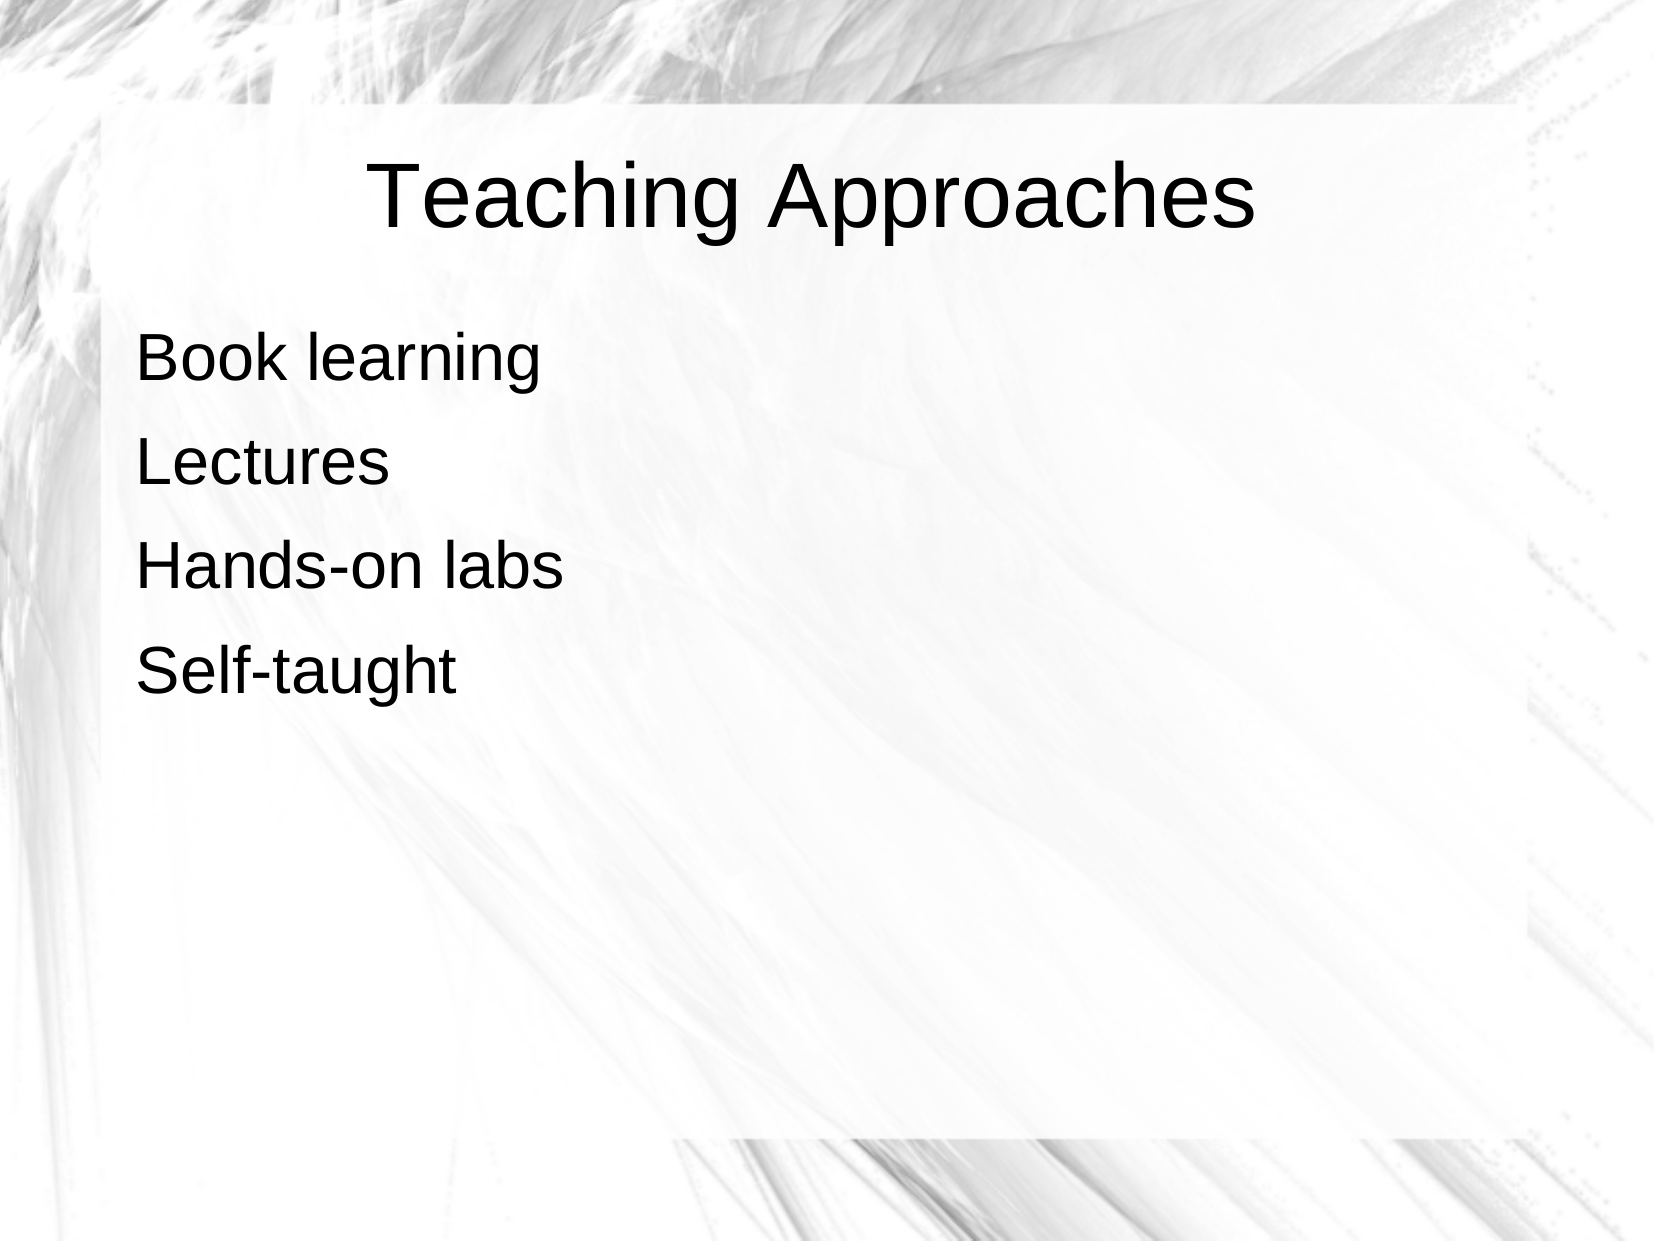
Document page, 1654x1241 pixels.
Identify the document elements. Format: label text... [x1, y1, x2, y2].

list Book learning Lectures Hands-on labs Self-taught [118, 319, 1571, 931]
picture [0, 0, 1654, 1241]
title Teaching Approaches [118, 119, 1506, 273]
